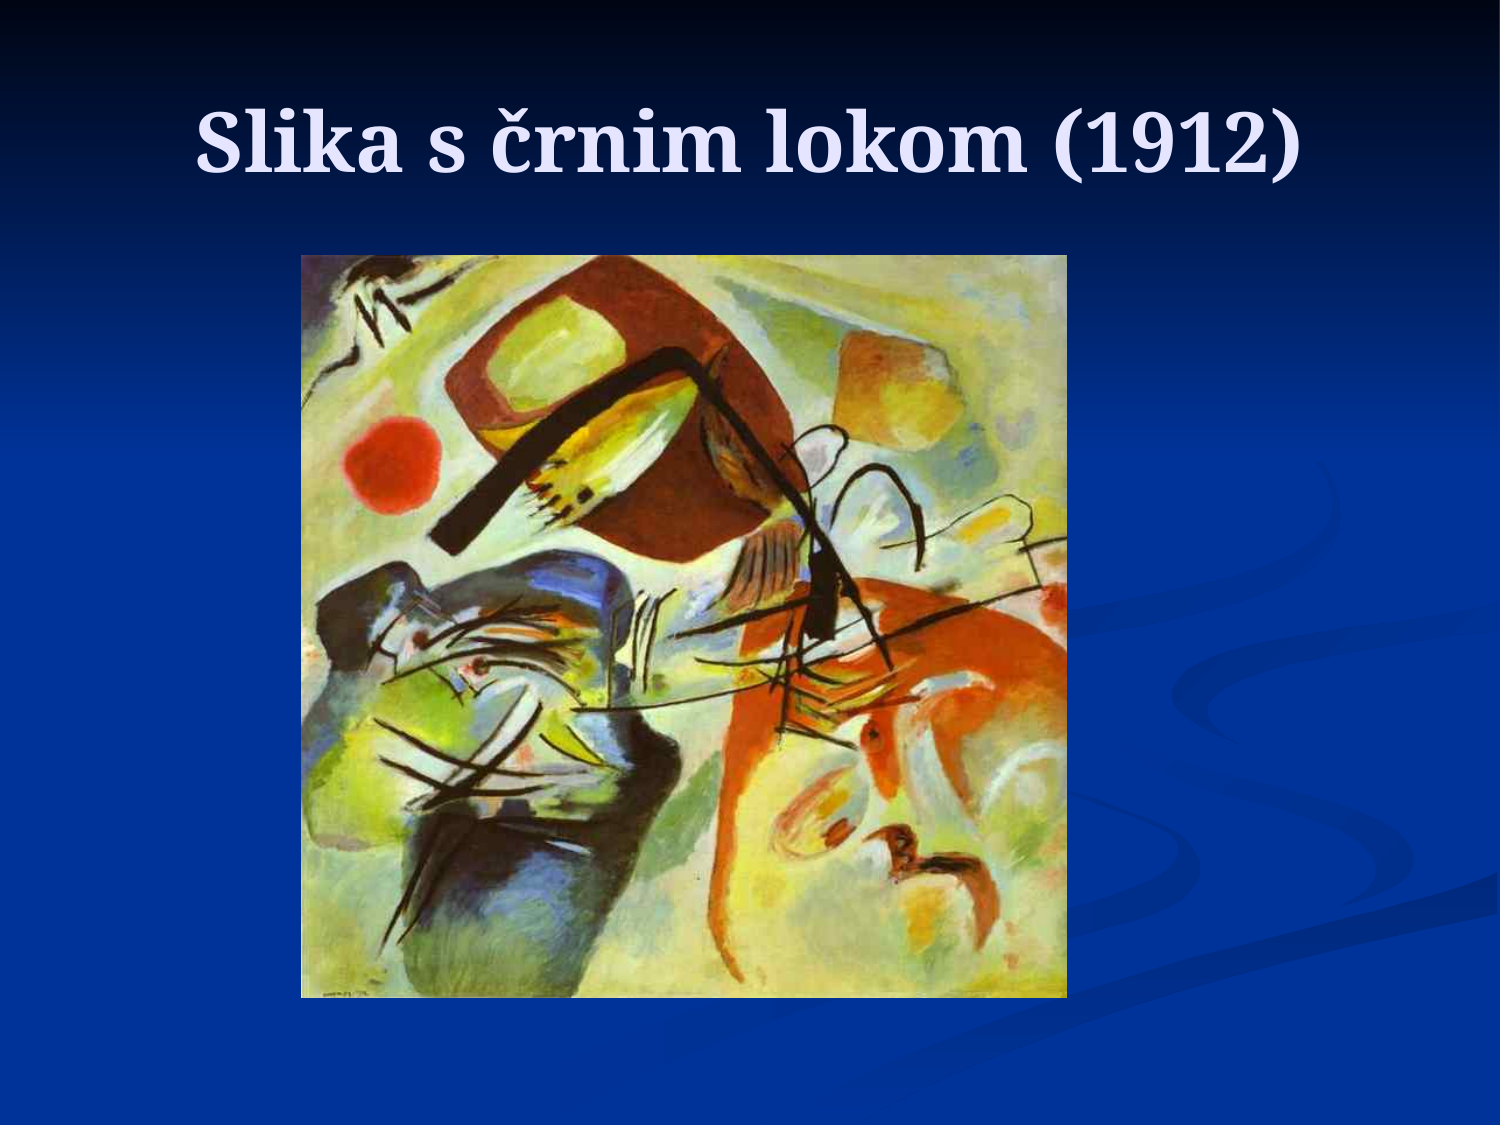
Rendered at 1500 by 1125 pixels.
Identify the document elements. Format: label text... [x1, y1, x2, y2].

picture [301, 255, 1067, 998]
title Slika s črnim lokom (1912) [75, 45, 1425, 233]
